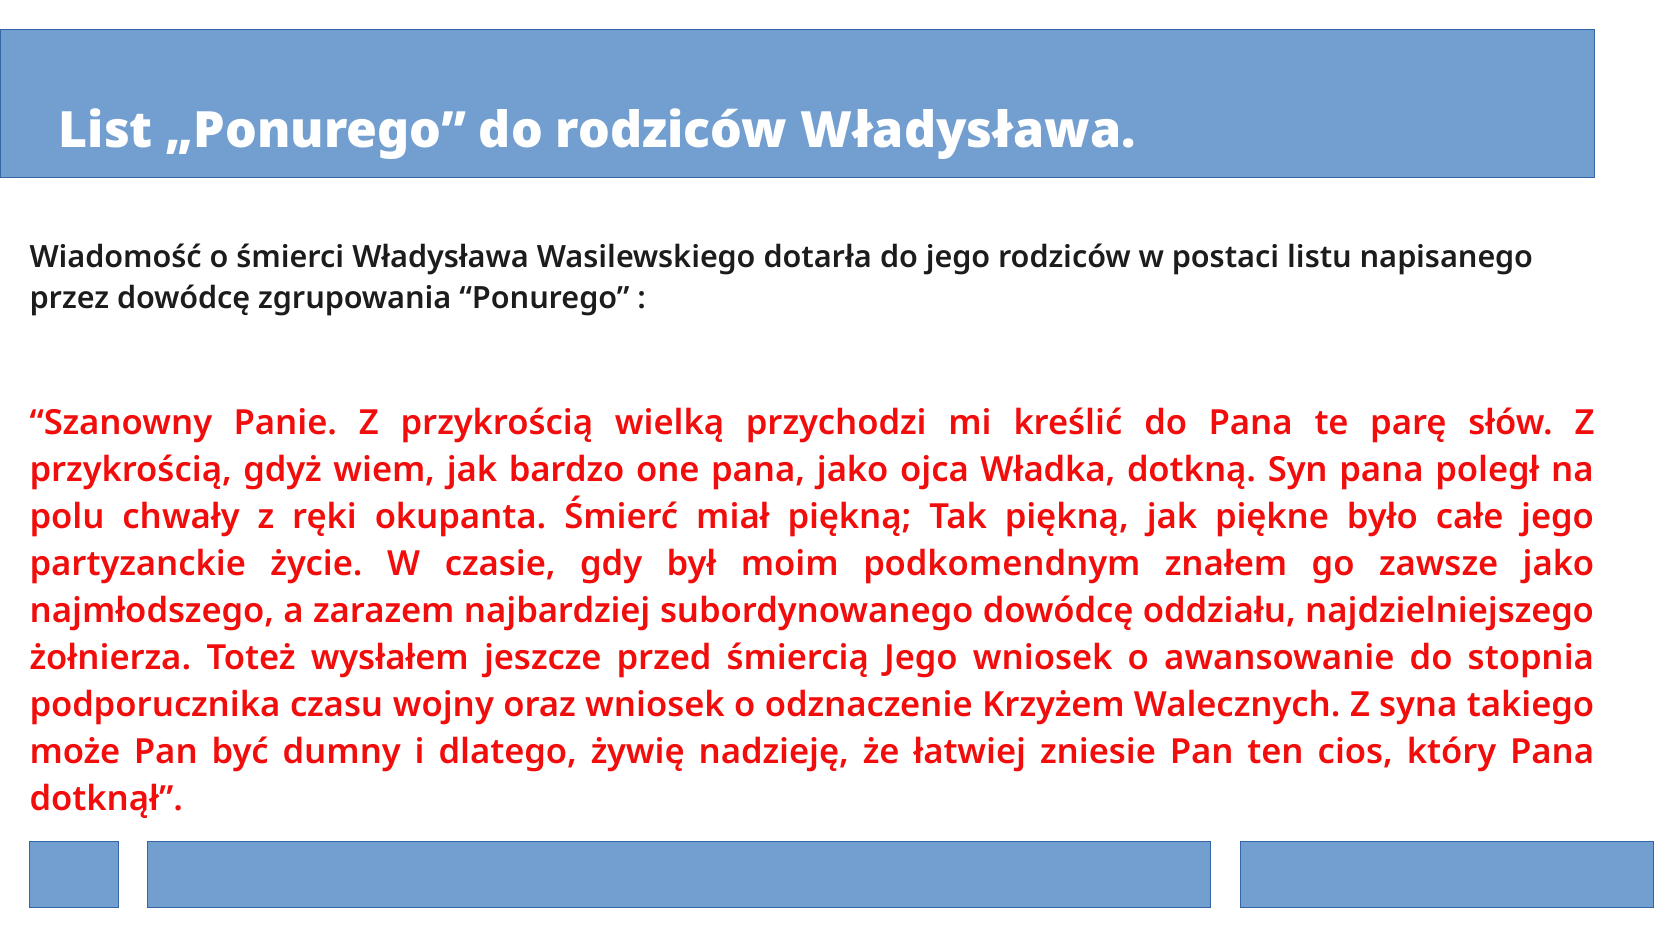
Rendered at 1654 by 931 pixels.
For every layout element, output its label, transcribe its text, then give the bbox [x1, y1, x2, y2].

list Wiadomość o śmierci Władysława Wasilewskiego dotarła do jego rodziców w postaci listu napisanego przez dowódcę zgrupowania “Ponurego” : “Szanowny Panie. Z przykrością wielką przychodzi mi kreślić do Pana te parę słów. Z przykrością, gdyż wiem, jak bardzo one pana, jako ojca Władka, dotkną. Syn pana poległ na polu chwały z ręki okupanta. Śmierć miał piękną; Tak piękną, jak piękne było całe jego partyzanckie życie. W czasie, gdy był moim podkomendnym znałem go zawsze jako najmłodszego, a zarazem najbardziej subordynowanego dowódcę oddziału, najdzielniejszego żołnierza. Toteż wysłałem jeszcze przed śmiercią Jego wniosek o awansowanie do stopnia podporucznika czasu wojny oraz wniosek o odznaczenie Krzyżem Walecznych. Z syna takiego może Pan być dumny i dlatego, żywię nadzieję, że łatwiej zniesie Pan ten cios, który Pana dotknął”. [29, 177, 1595, 827]
title List „Ponurego” do rodziców Władysława. [59, 44, 1595, 163]
